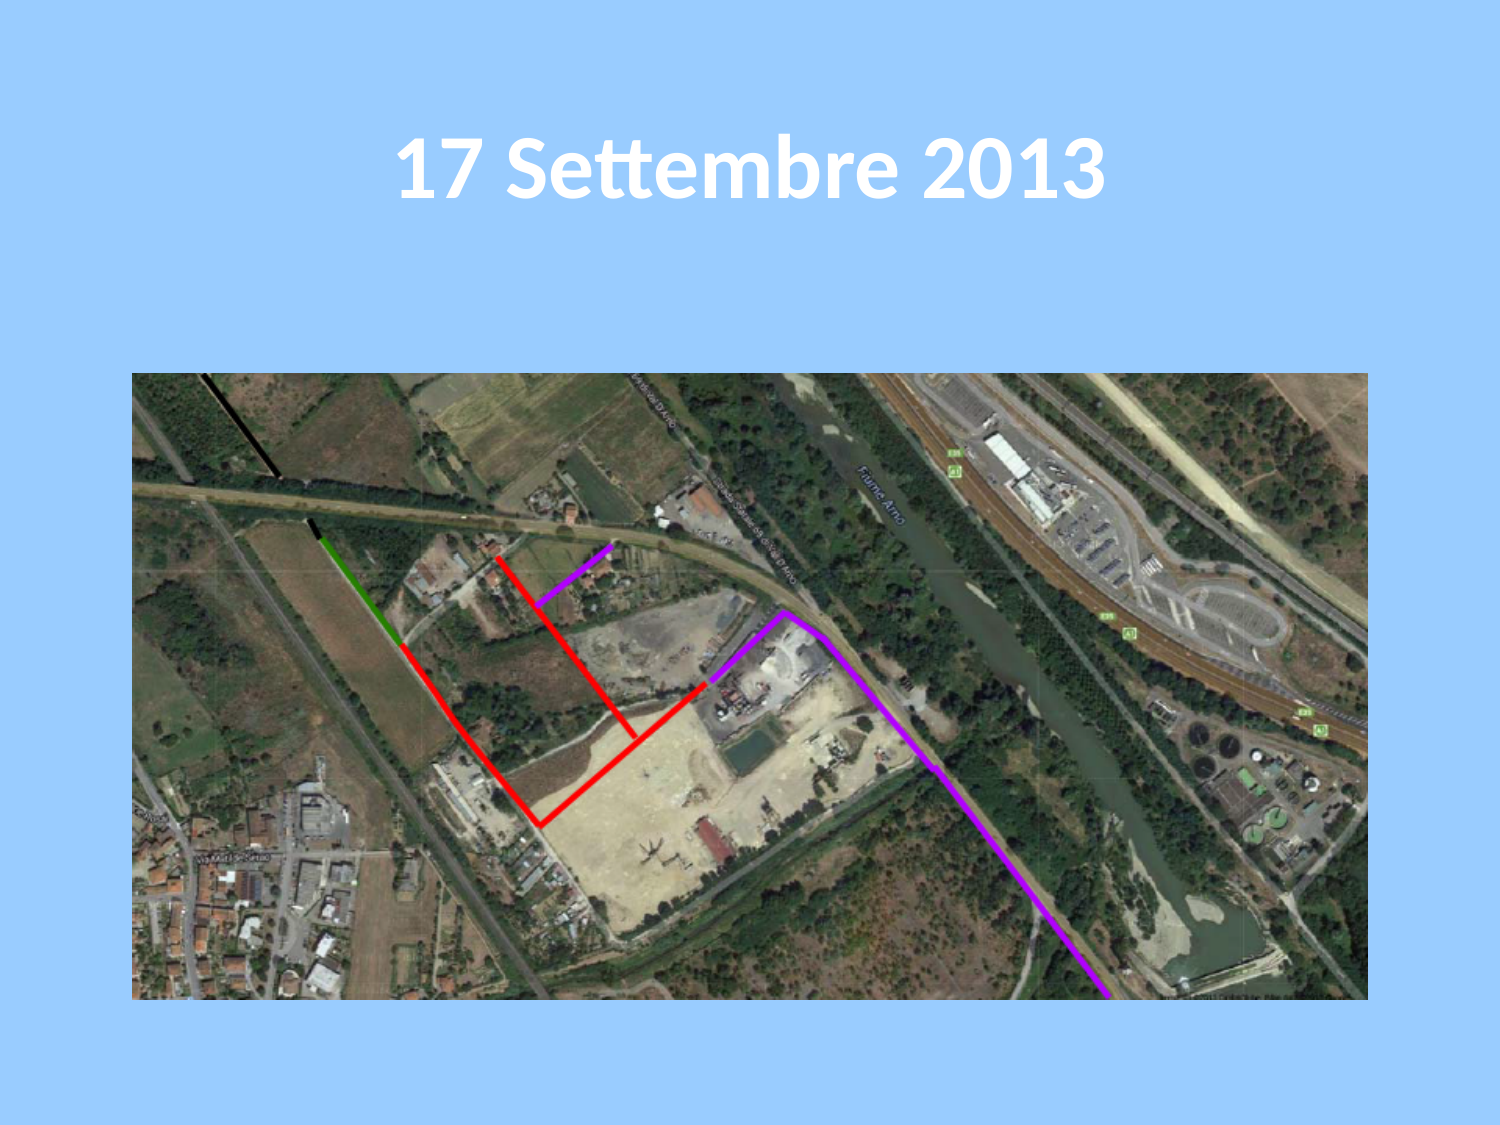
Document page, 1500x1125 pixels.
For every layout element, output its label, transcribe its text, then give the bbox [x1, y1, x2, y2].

title 17 Settembre 2013 [75, 91, 1425, 279]
picture [132, 373, 1368, 1000]
